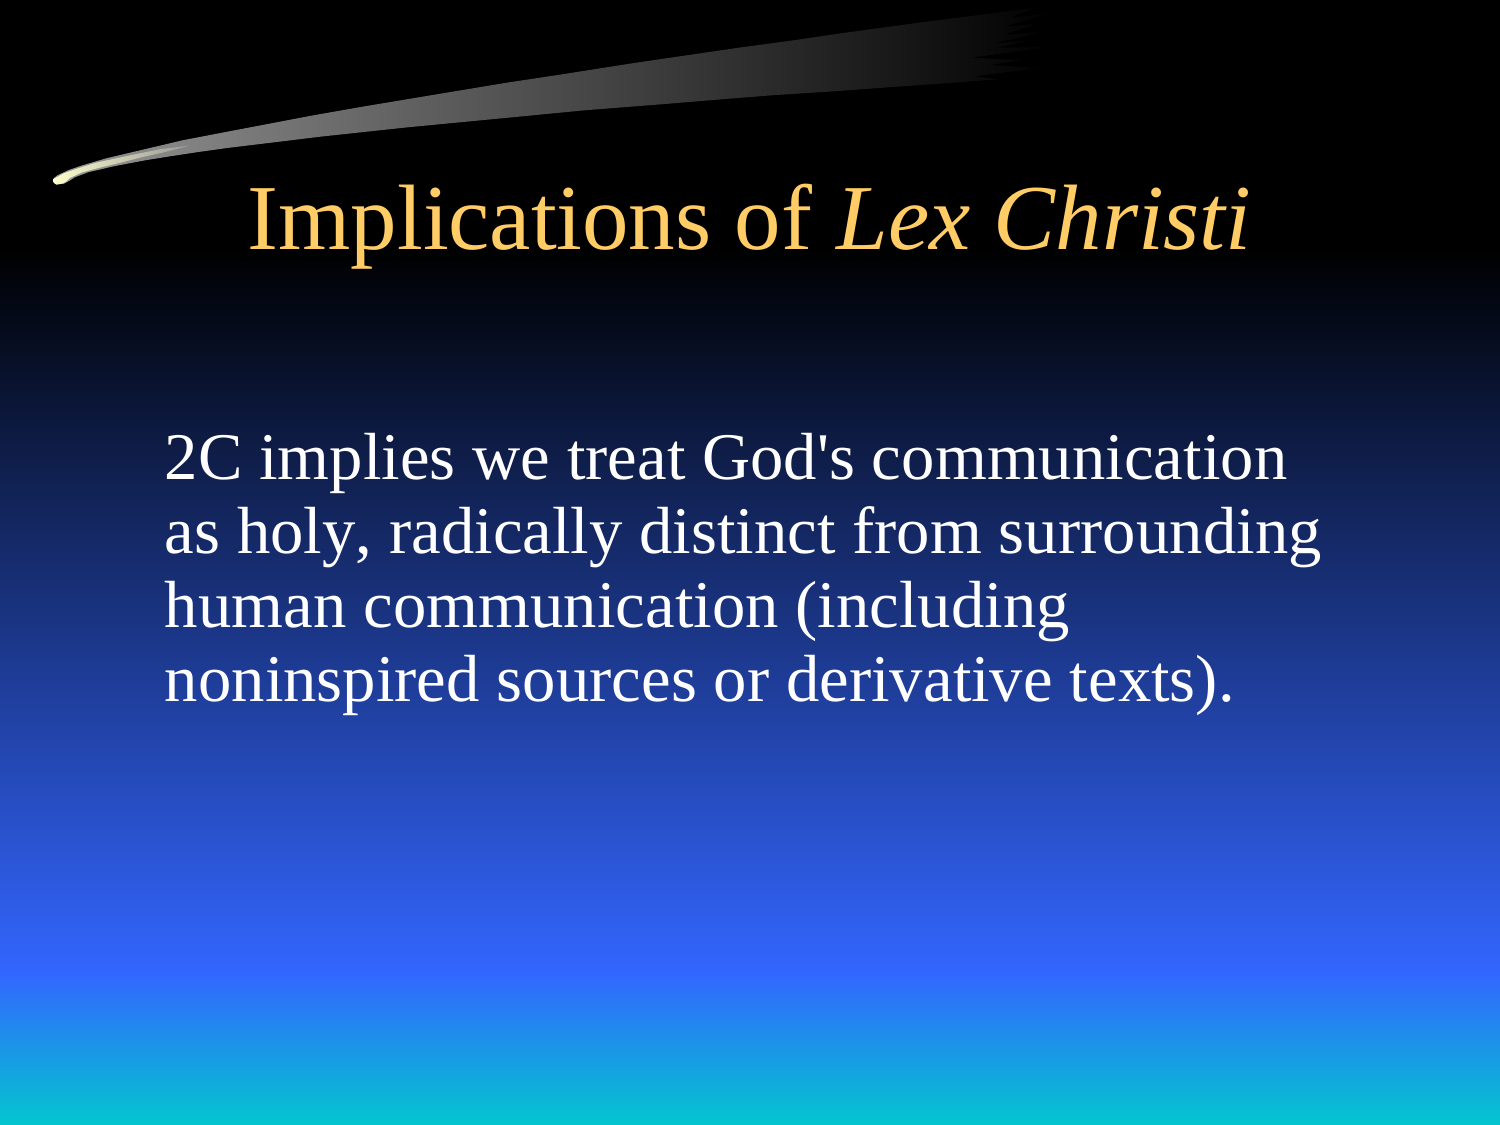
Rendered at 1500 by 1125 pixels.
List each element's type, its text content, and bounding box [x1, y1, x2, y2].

title Implications of Lex Christi [112, 124, 1388, 313]
text_box 2C implies we treat God's communication as holy, radically distinct from surrounding human communication (including noninspired sources or derivative texts). [150, 412, 1351, 724]
